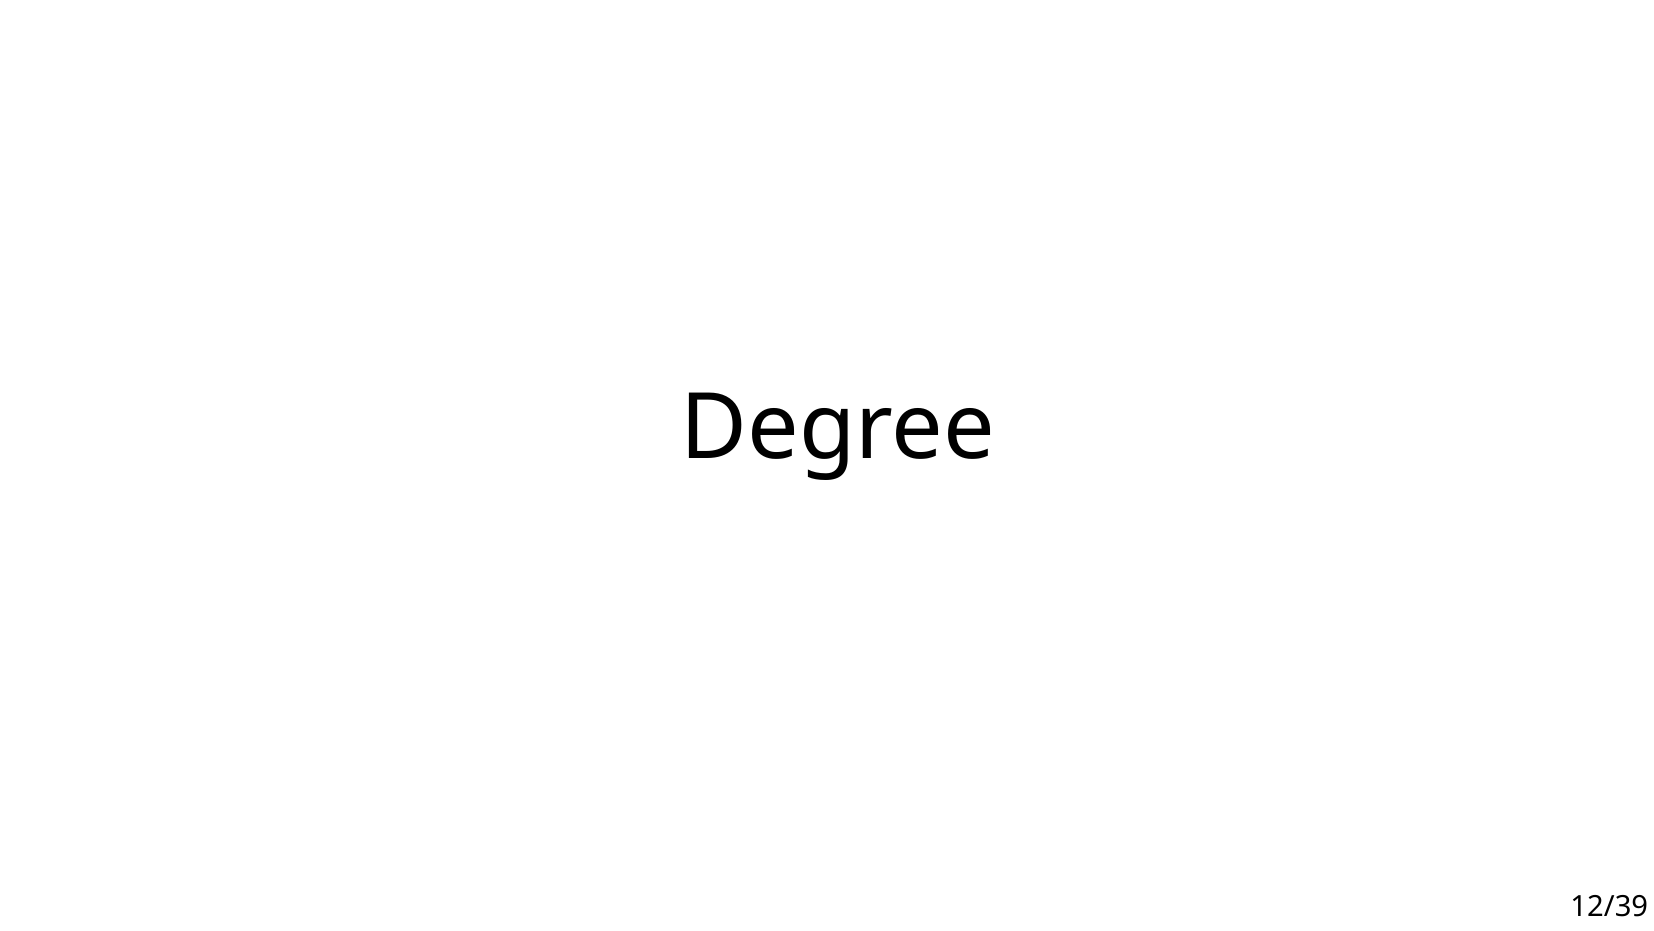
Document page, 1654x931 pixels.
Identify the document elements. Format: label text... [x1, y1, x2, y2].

title Degree [93, 345, 1582, 501]
